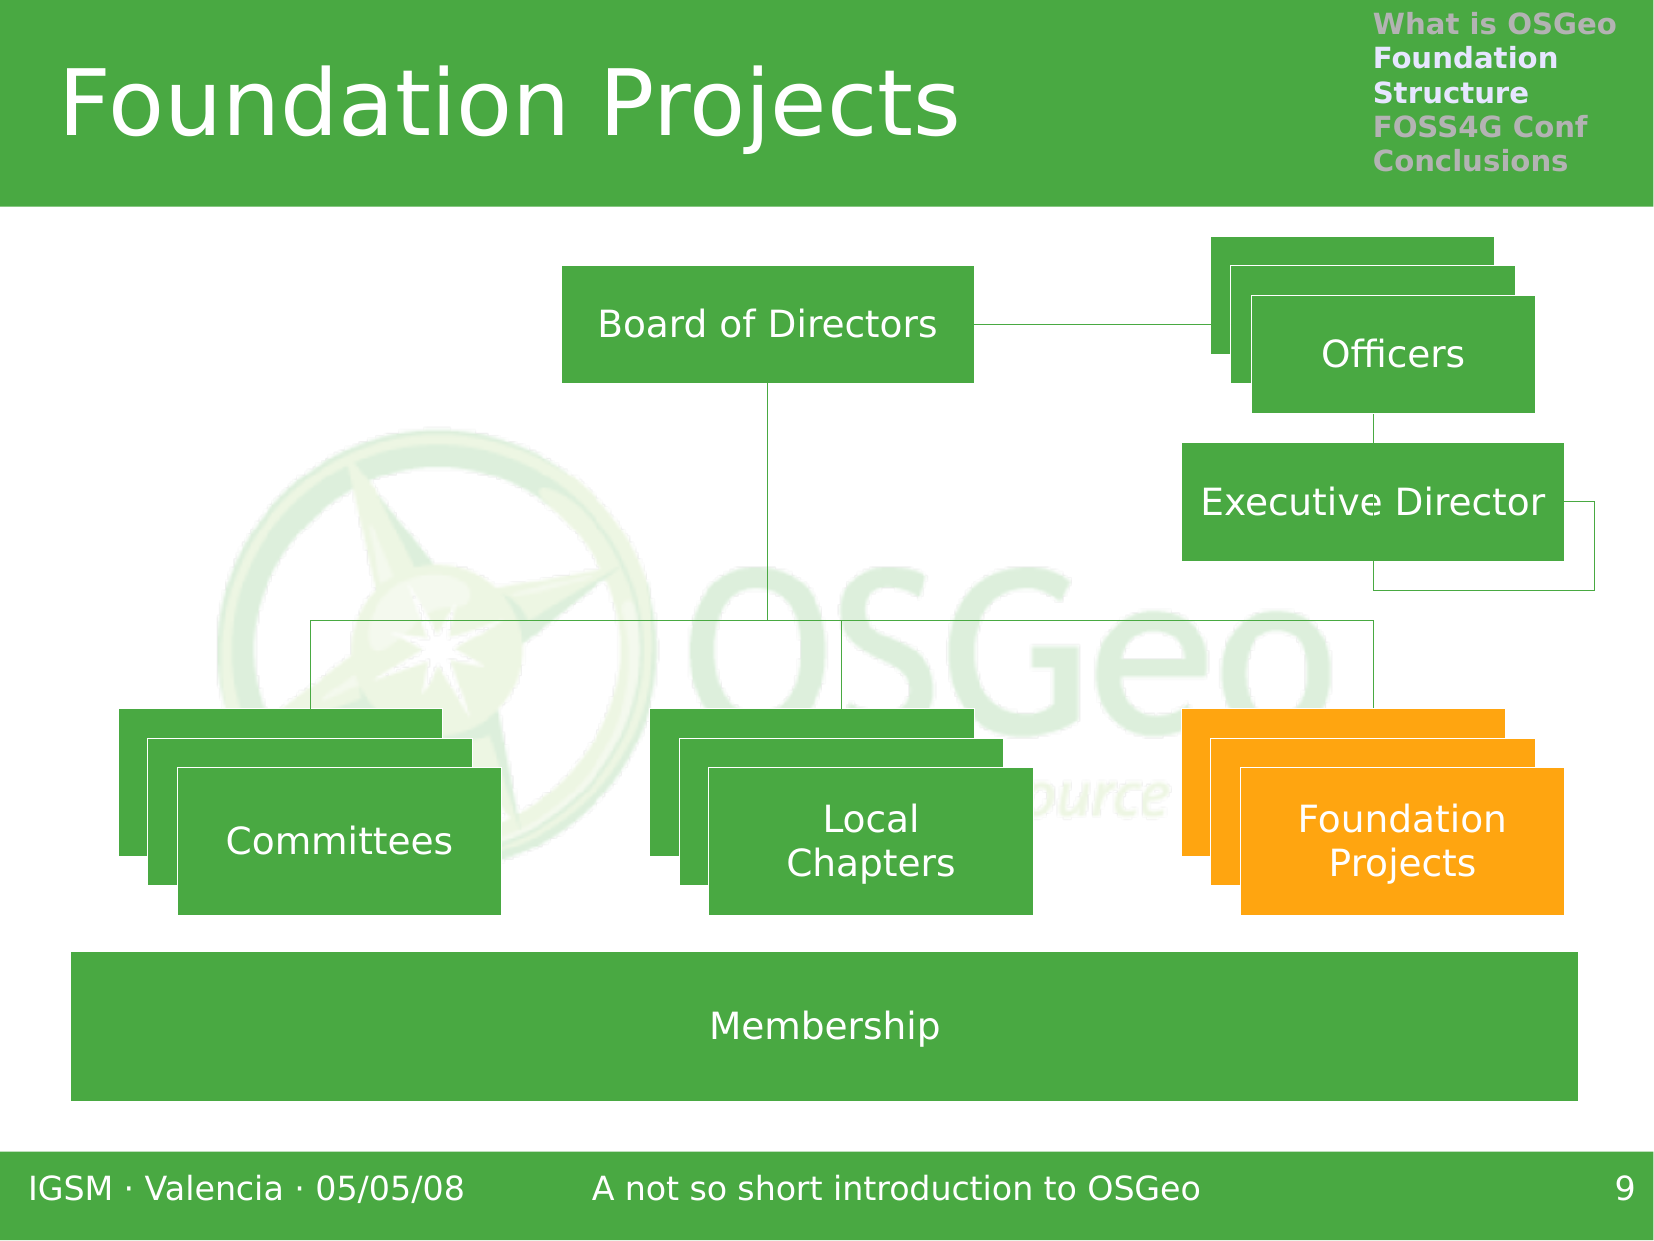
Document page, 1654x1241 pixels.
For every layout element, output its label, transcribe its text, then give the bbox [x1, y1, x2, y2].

picture [1374, 414, 1447, 442]
text_box Local Chapters [1181, 708, 1506, 857]
text_box Officers [1230, 265, 1516, 384]
text_box Local Chapters [679, 738, 1004, 886]
title Foundation Projects [59, 29, 1358, 178]
picture [197, 413, 767, 708]
text_box Board of Directors [561, 265, 975, 384]
picture [768, 413, 1447, 708]
text_box Committees [147, 738, 473, 886]
text_box Officers [1251, 295, 1536, 414]
text_box Local Chapters [649, 708, 975, 857]
text_box Foundation Projects [1240, 767, 1565, 916]
text_box Membership [71, 952, 1578, 1101]
text_box Executive Director [1181, 442, 1565, 562]
text_box Local Chapters [708, 767, 1034, 916]
text_box Officers [1210, 236, 1495, 355]
text_box What is OSGeo Foundation Structure FOSS4G Conf Conclusions [1358, 0, 1654, 207]
text_box Committees [118, 708, 443, 857]
text_box Local Chapters [1210, 738, 1536, 886]
text_box Committees [177, 767, 502, 916]
picture [311, 621, 841, 910]
picture [842, 621, 1373, 910]
